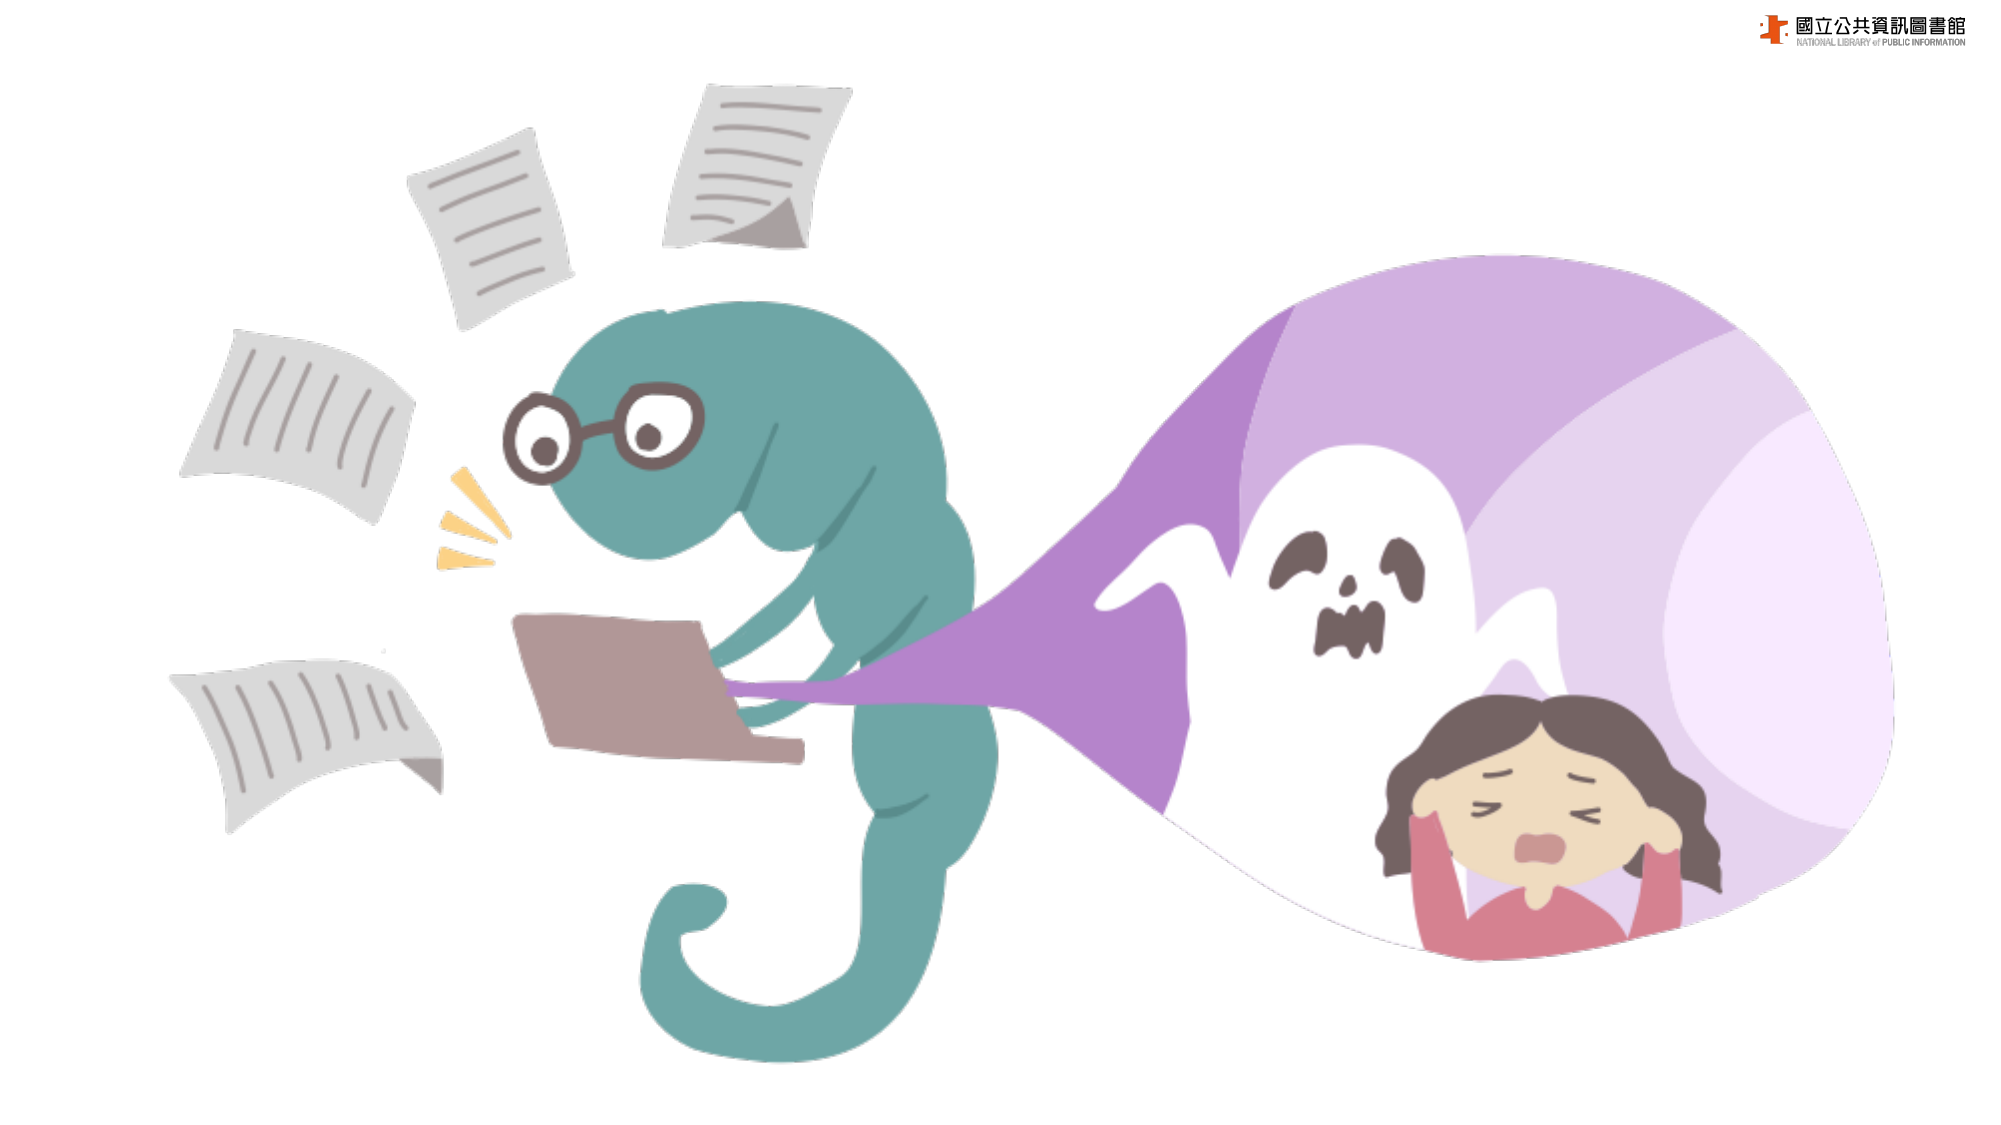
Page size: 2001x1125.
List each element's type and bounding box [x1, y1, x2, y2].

picture [0, 75, 1919, 1125]
